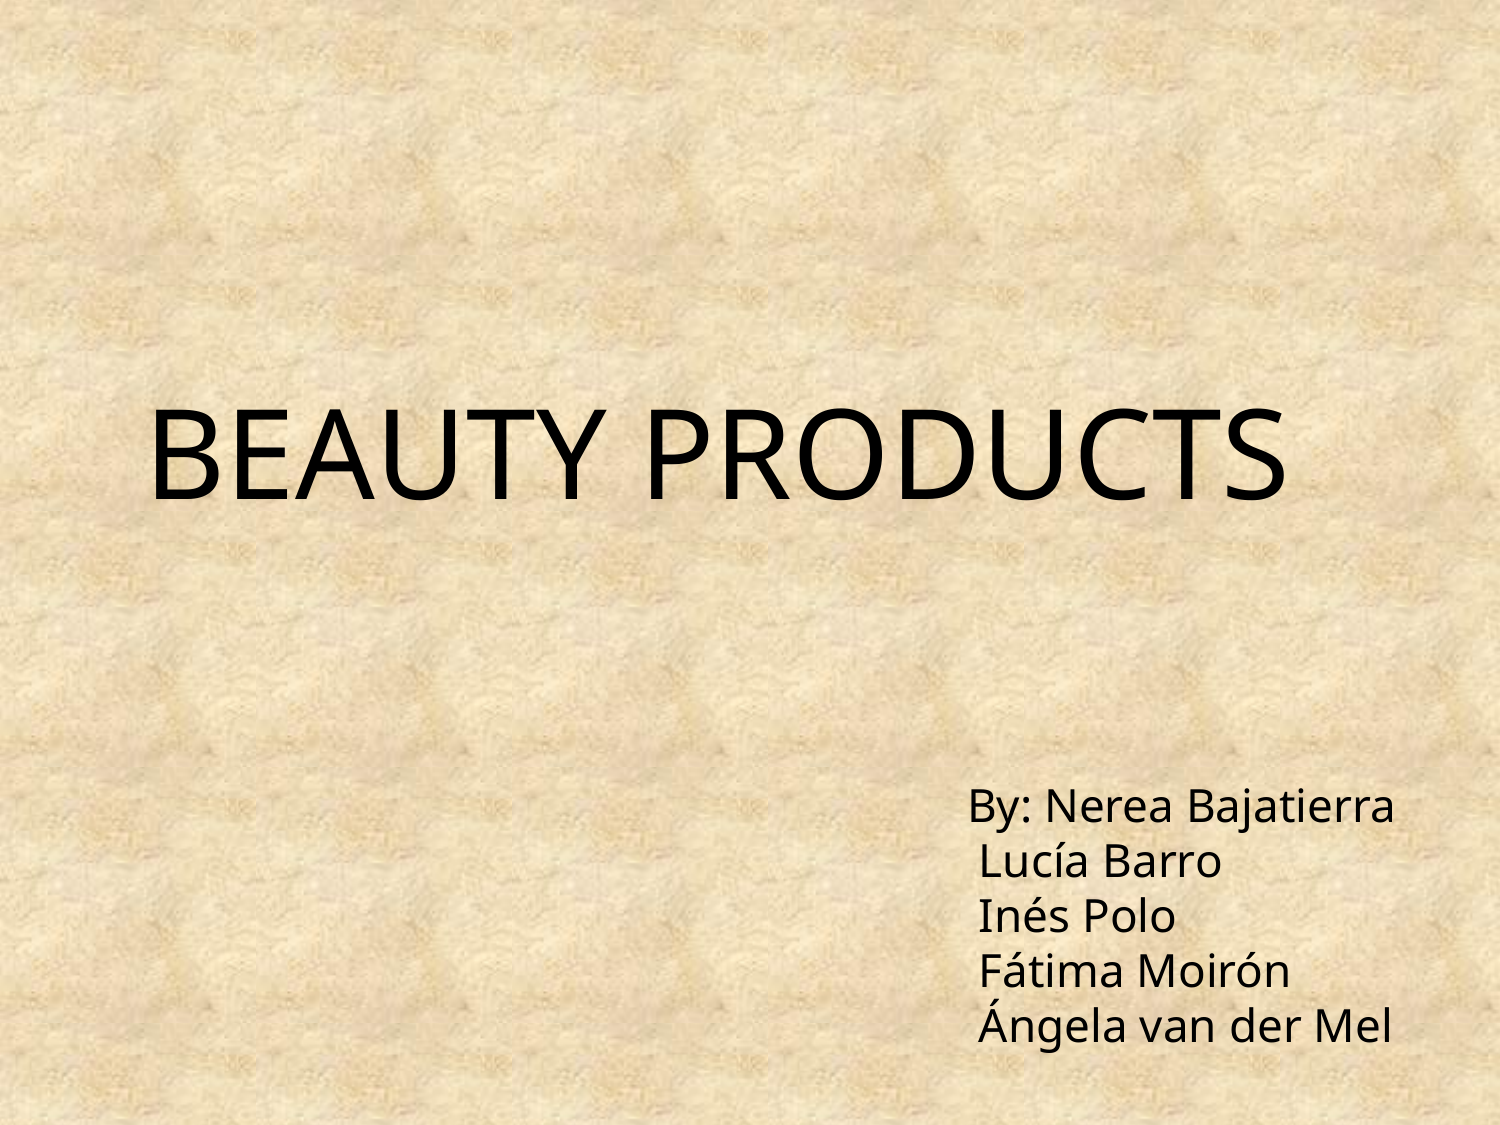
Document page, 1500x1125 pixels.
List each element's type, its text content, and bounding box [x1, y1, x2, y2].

text_box BEAUTY PRODUCTS [129, 367, 1406, 534]
picture [0, 0, 1500, 1125]
text_box By: Nerea Bajatierra Lucía Barro Inés Polo Fátima Moirón Ángela van der Mel [952, 769, 1429, 1060]
